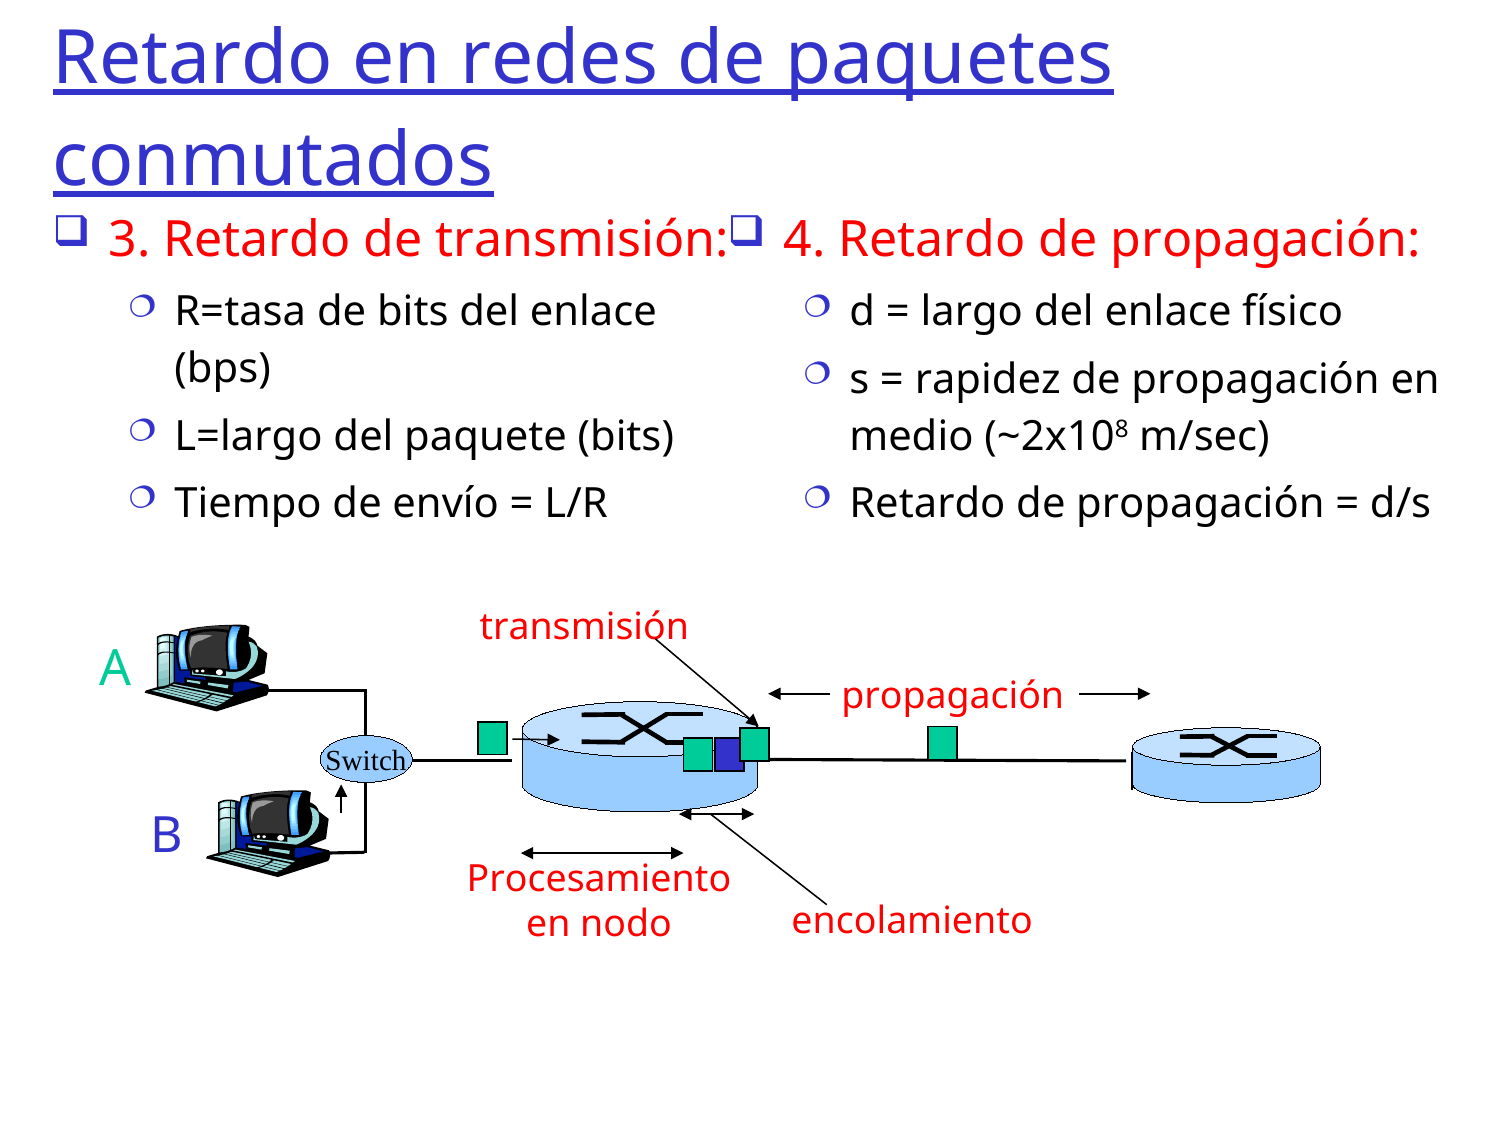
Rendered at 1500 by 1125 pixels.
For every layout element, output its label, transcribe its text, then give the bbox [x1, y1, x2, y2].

text_box propagación [826, 662, 1080, 724]
text_box [522, 738, 758, 812]
list 4. Retardo de propagación: d = largo del enlace físico s = rapidez de propagación en medio (~2x108 m/sec) Retardo de propagación = d/s [712, 195, 1500, 563]
title Retardo en redes de paquetes conmutados [37, 10, 1463, 195]
text_box Switch [320, 735, 413, 783]
picture [205, 789, 333, 878]
text_box [1132, 747, 1321, 803]
picture [144, 623, 271, 712]
text_box transmisión [464, 594, 705, 655]
text_box encolamiento [776, 887, 1048, 949]
text_box Procesamiento en nodo [451, 845, 747, 952]
text_box B [135, 795, 198, 871]
list 3. Retardo de transmisión: R=tasa de bits del enlace (bps) L=largo del paquete (bits) Tiempo de envío = L/R [37, 195, 751, 638]
text_box A [84, 627, 147, 704]
